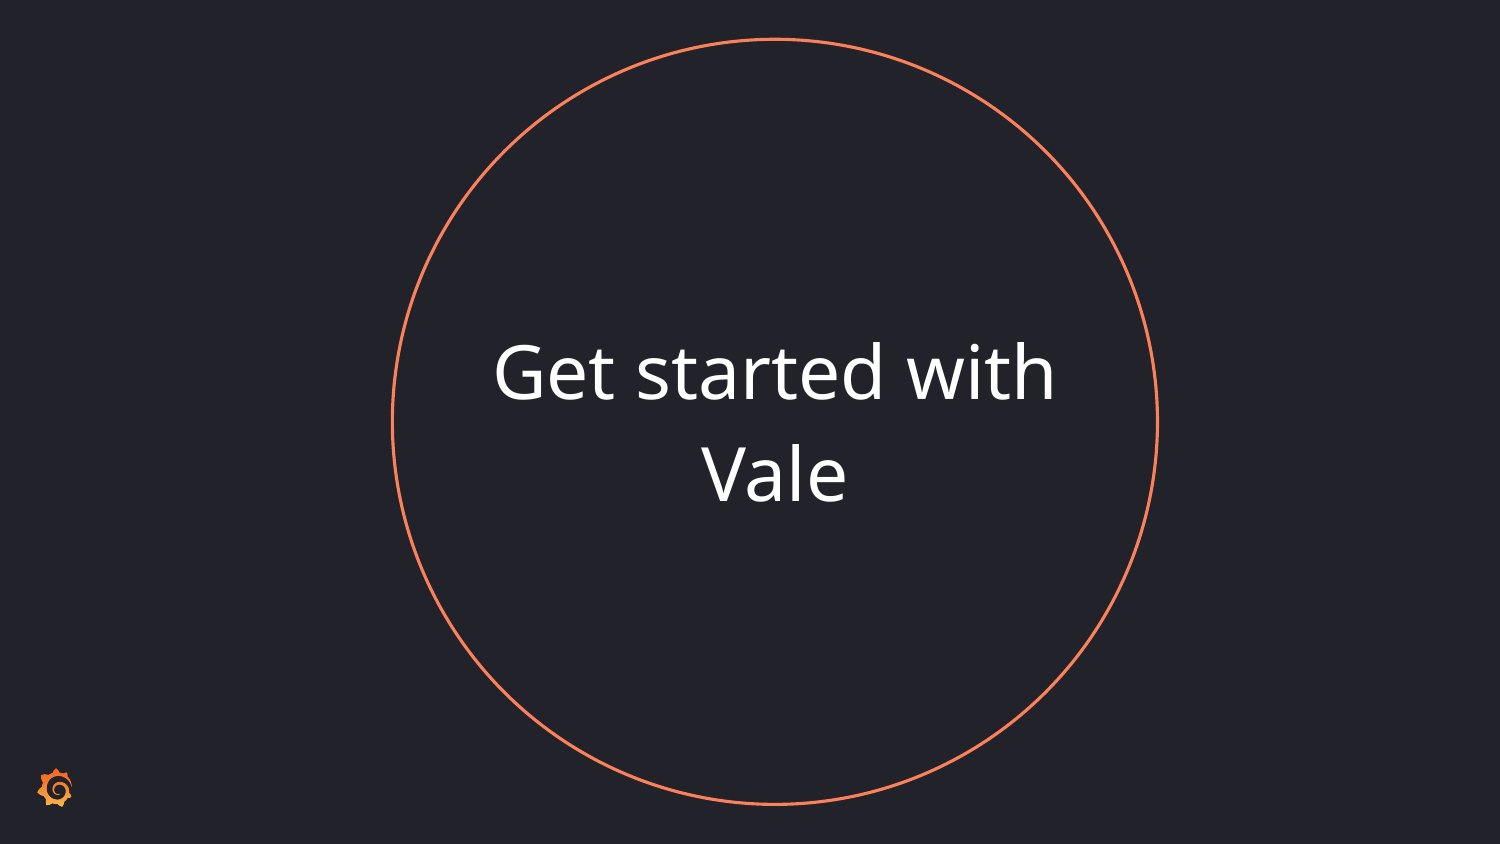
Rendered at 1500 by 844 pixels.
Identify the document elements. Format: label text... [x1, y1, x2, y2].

picture [37, 768, 72, 807]
text_box Get started with Vale [420, 89, 1130, 753]
